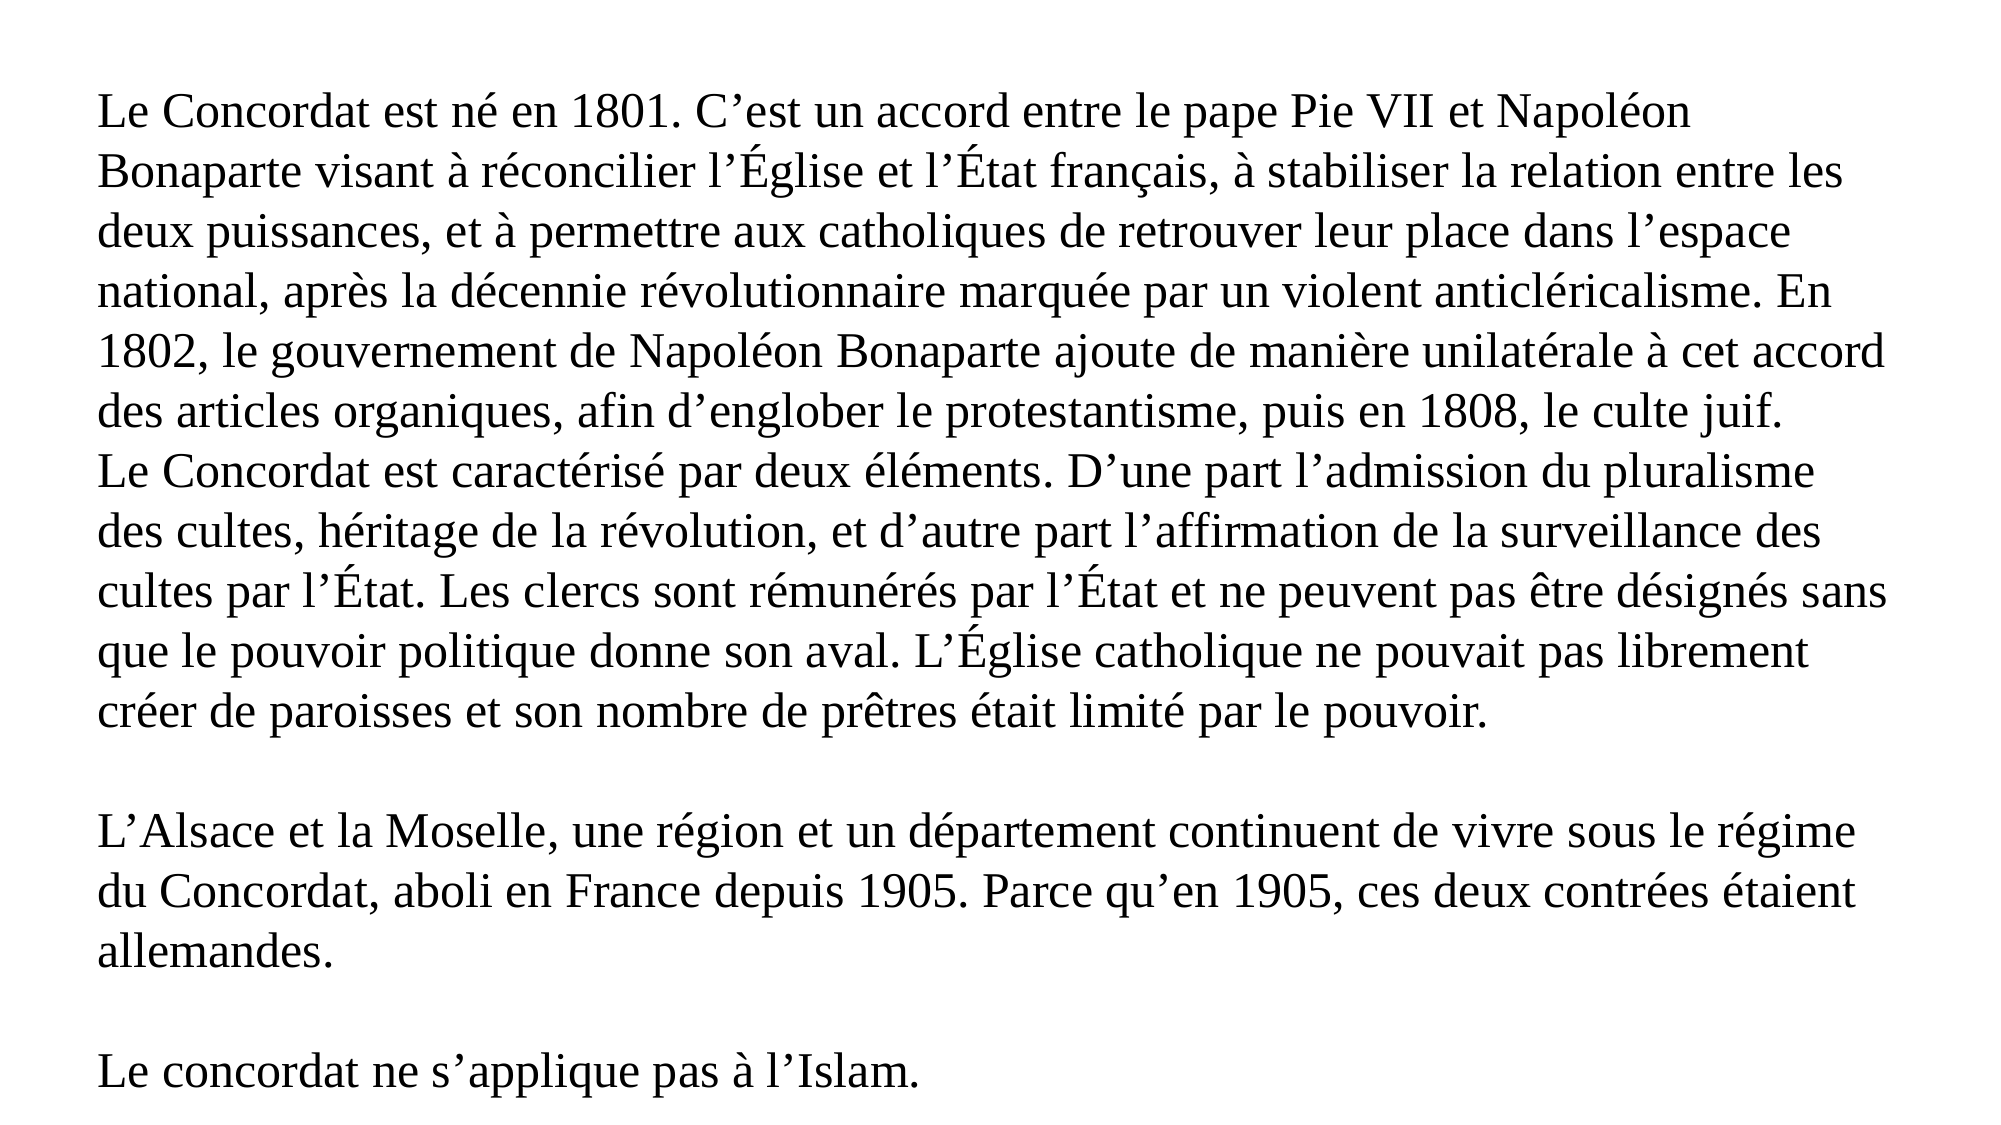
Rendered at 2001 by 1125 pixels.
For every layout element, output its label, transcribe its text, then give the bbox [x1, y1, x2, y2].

text_box Le Concordat est né en 1801. C’est un accord entre le pape Pie VII et Napoléon Bonaparte visant à réconcilier l’Église et l’État français, à stabiliser la relation entre les deux puissances, et à permettre aux catholiques de retrouver leur place dans l’espace national, après la décennie révolutionnaire marquée par un violent anticléricalisme. En 1802, le gouvernement de Napoléon Bonaparte ajoute de manière unilatérale à cet accord des articles organiques, afin d’englober le protestantisme, puis en 1808, le culte juif. Le Concordat est caractérisé par deux éléments. D’une part l’admission du pluralisme des cultes, héritage de la révolution, et d’autre part l’affirmation de la surveillance des cultes par l’État. Les clercs sont rémunérés par l’État et ne peuvent pas être désignés sans que le pouvoir politique donne son aval. L’Église catholique ne pouvait pas librement créer de paroisses et son nombre de prêtres était limité par le pouvoir. L’Alsace et la Moselle, une région et un département continuent de vivre sous le régime du Concordat, aboli en France depuis 1905. Parce qu’en 1905, ces deux contrées étaient allemandes. Le concordat ne s’applique pas à l’Islam. [82, 69, 1909, 1116]
